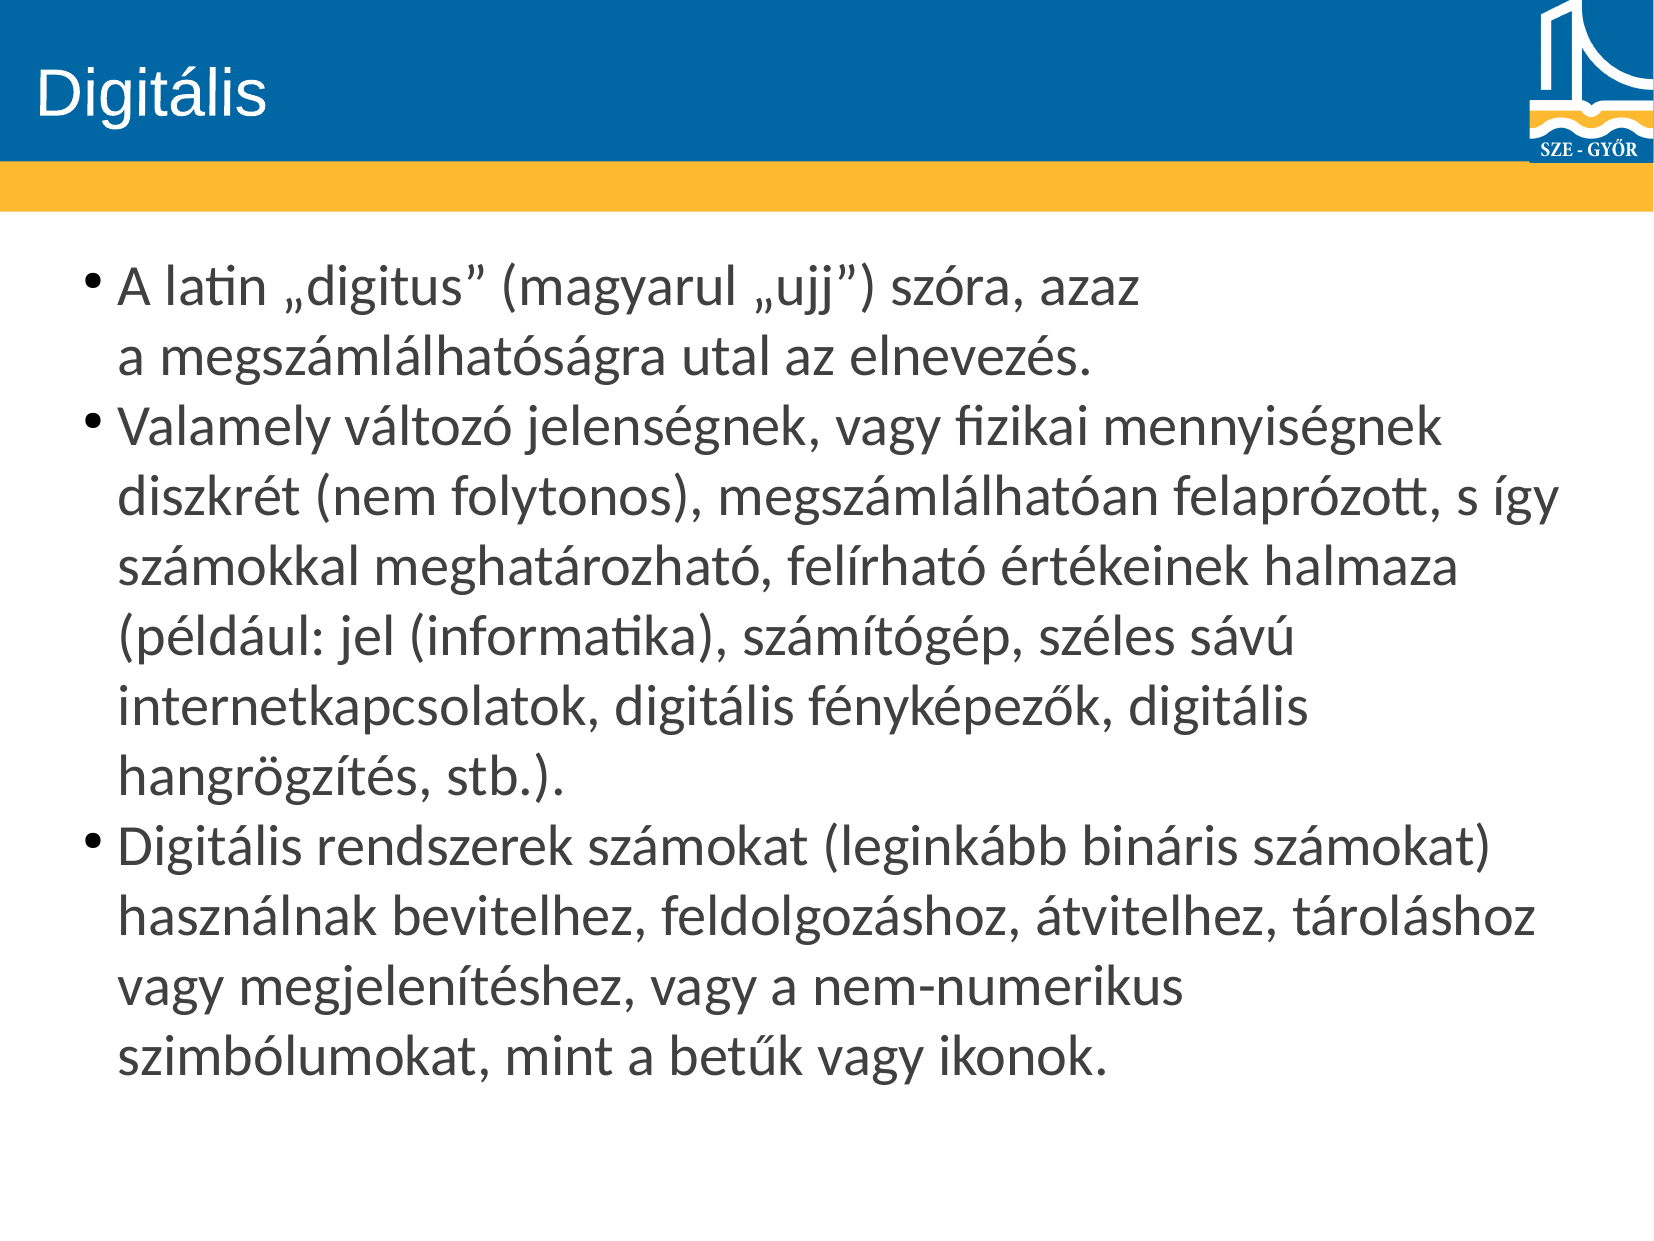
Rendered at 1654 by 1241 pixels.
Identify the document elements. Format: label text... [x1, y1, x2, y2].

text_box Digitális [34, 48, 1524, 144]
text_box A latin „digitus” (magyarul „ujj”) szóra, azaz a megszámlálhatóságra utal az elnevezés. Valamely változó jelenségnek, vagy fizikai mennyiségnek diszkrét (nem folytonos), megszámlálhatóan felaprózott, s így számokkal meghatározható, felírható értékeinek halmaza (például: jel (informatika), számítógép, széles sávú internetkapcsolatok, digitális fényképezők, digitális hangrögzítés, stb.). Digitális rendszerek számokat (leginkább bináris számokat) használnak bevitelhez, feldolgozáshoz, átvitelhez, tároláshoz vagy megjelenítéshez, vagy a nem-numerikus szimbólumokat, mint a betűk vagy ikonok. [82, 247, 1571, 1198]
picture [1529, 0, 1654, 163]
